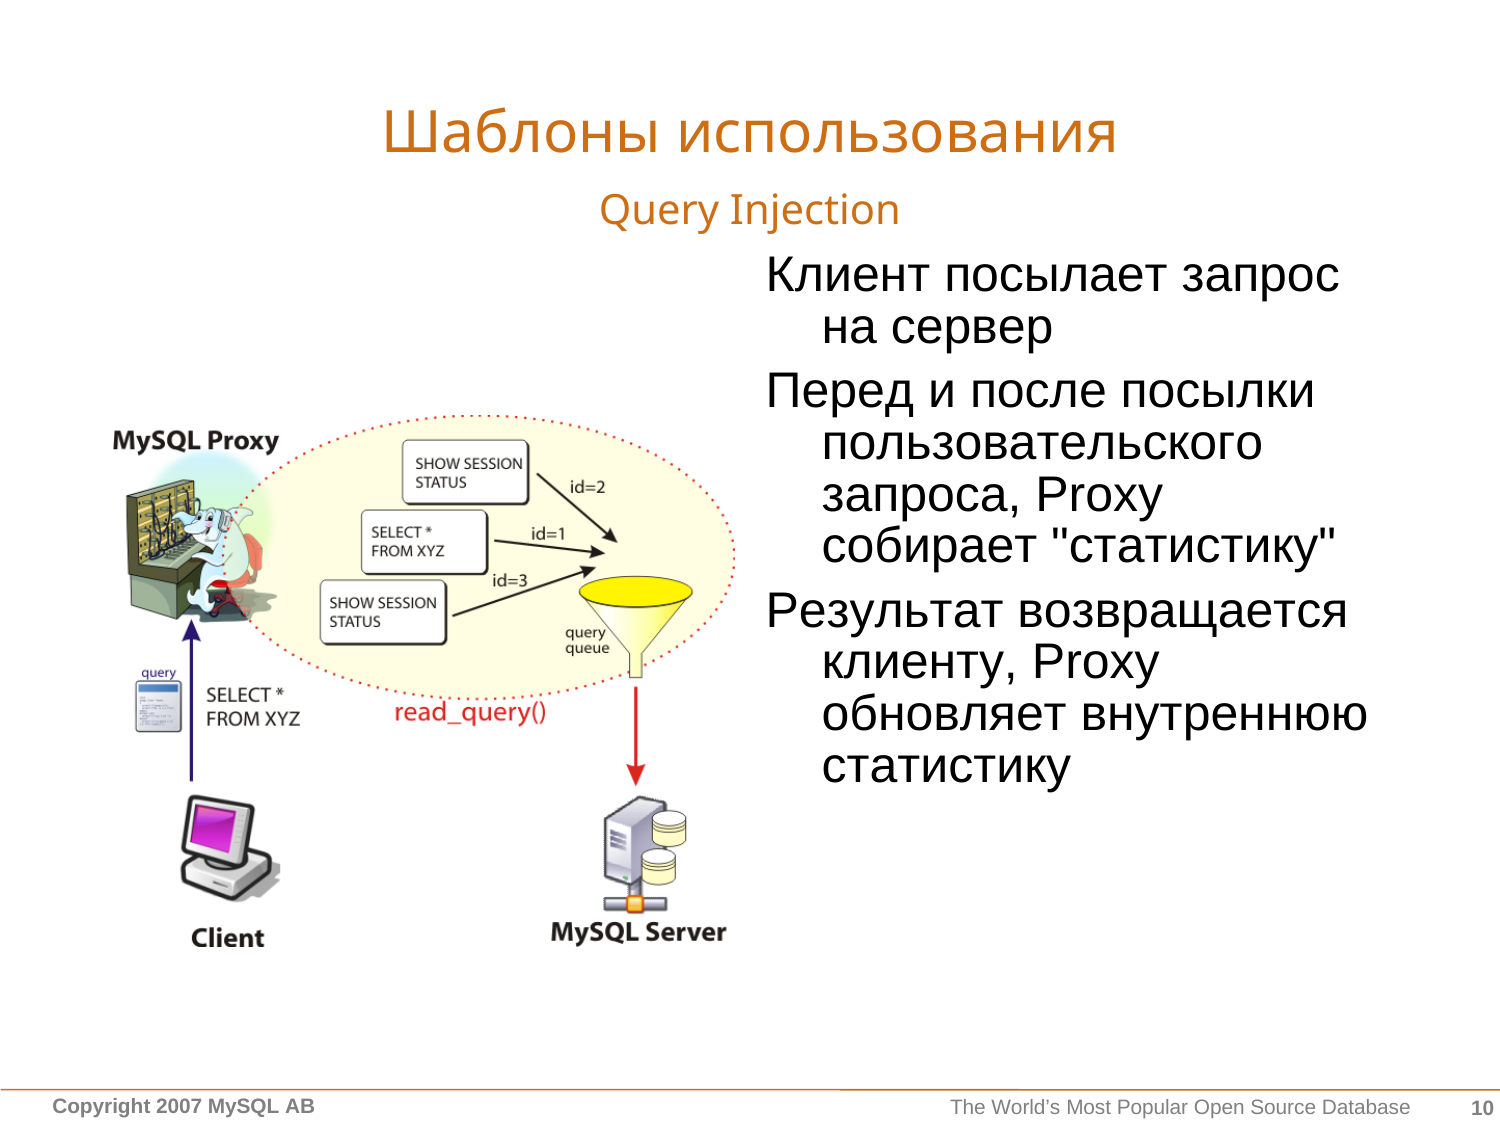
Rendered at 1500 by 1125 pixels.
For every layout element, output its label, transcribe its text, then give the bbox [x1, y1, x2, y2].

title Шаблоны использования Query Injection [0, 80, 1500, 233]
picture [112, 415, 735, 947]
list Клиент посылает запрос на сервер Перед и после посылки пользовательского запроса, Proxy собирает "статистику" Результат возвращается клиенту, Proxy обновляет внутреннюю статистику [765, 249, 1388, 1113]
